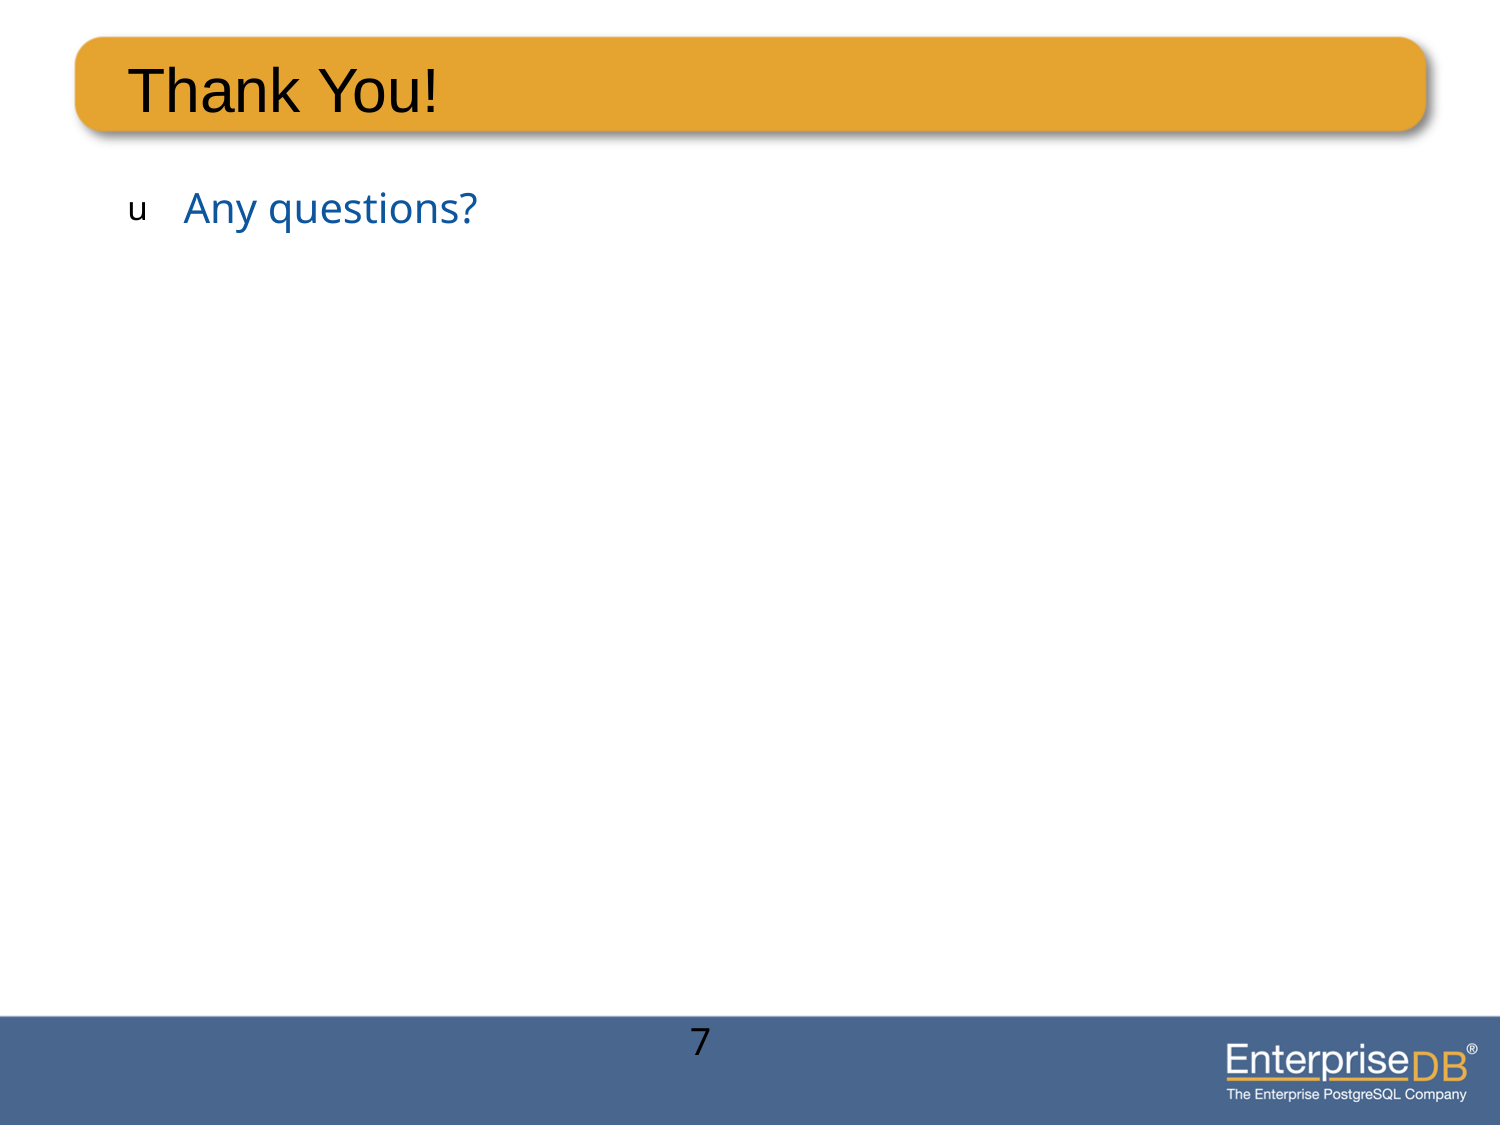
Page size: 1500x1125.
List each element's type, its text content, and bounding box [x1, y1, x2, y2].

list Any questions? [112, 174, 1388, 963]
title Thank You! [112, 37, 1388, 138]
slide_number <number> [675, 1010, 825, 1125]
picture [0, 0, 1500, 1125]
